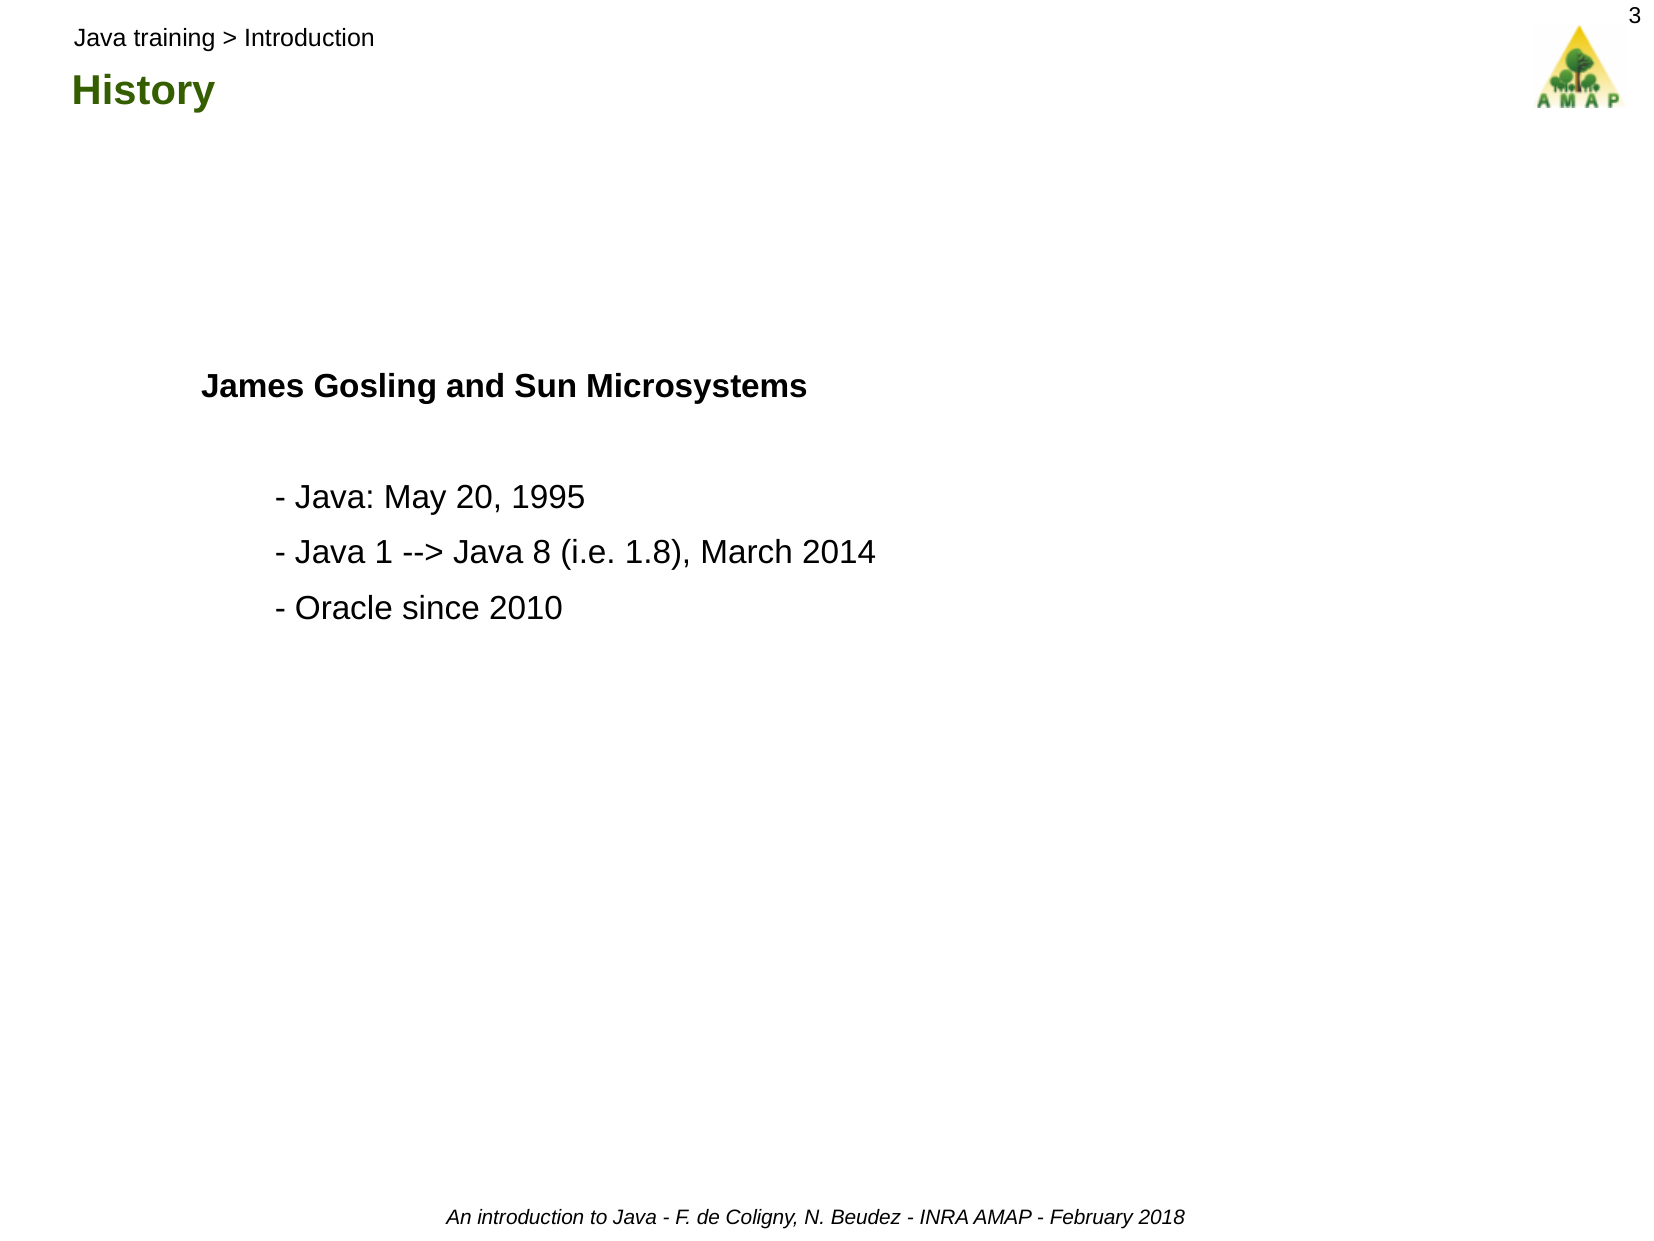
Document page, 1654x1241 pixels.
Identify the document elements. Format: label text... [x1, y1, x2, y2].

text_box History [56, 59, 1120, 121]
text_box Java training > Introduction [59, 16, 1004, 60]
text_box James Gosling and Sun Microsystems - Java: May 20, 1995 - Java 1 --> Java 8 (i.e. 1.8), March 2014 - Oracle since 2010 [186, 341, 1569, 690]
picture [1533, 25, 1627, 108]
